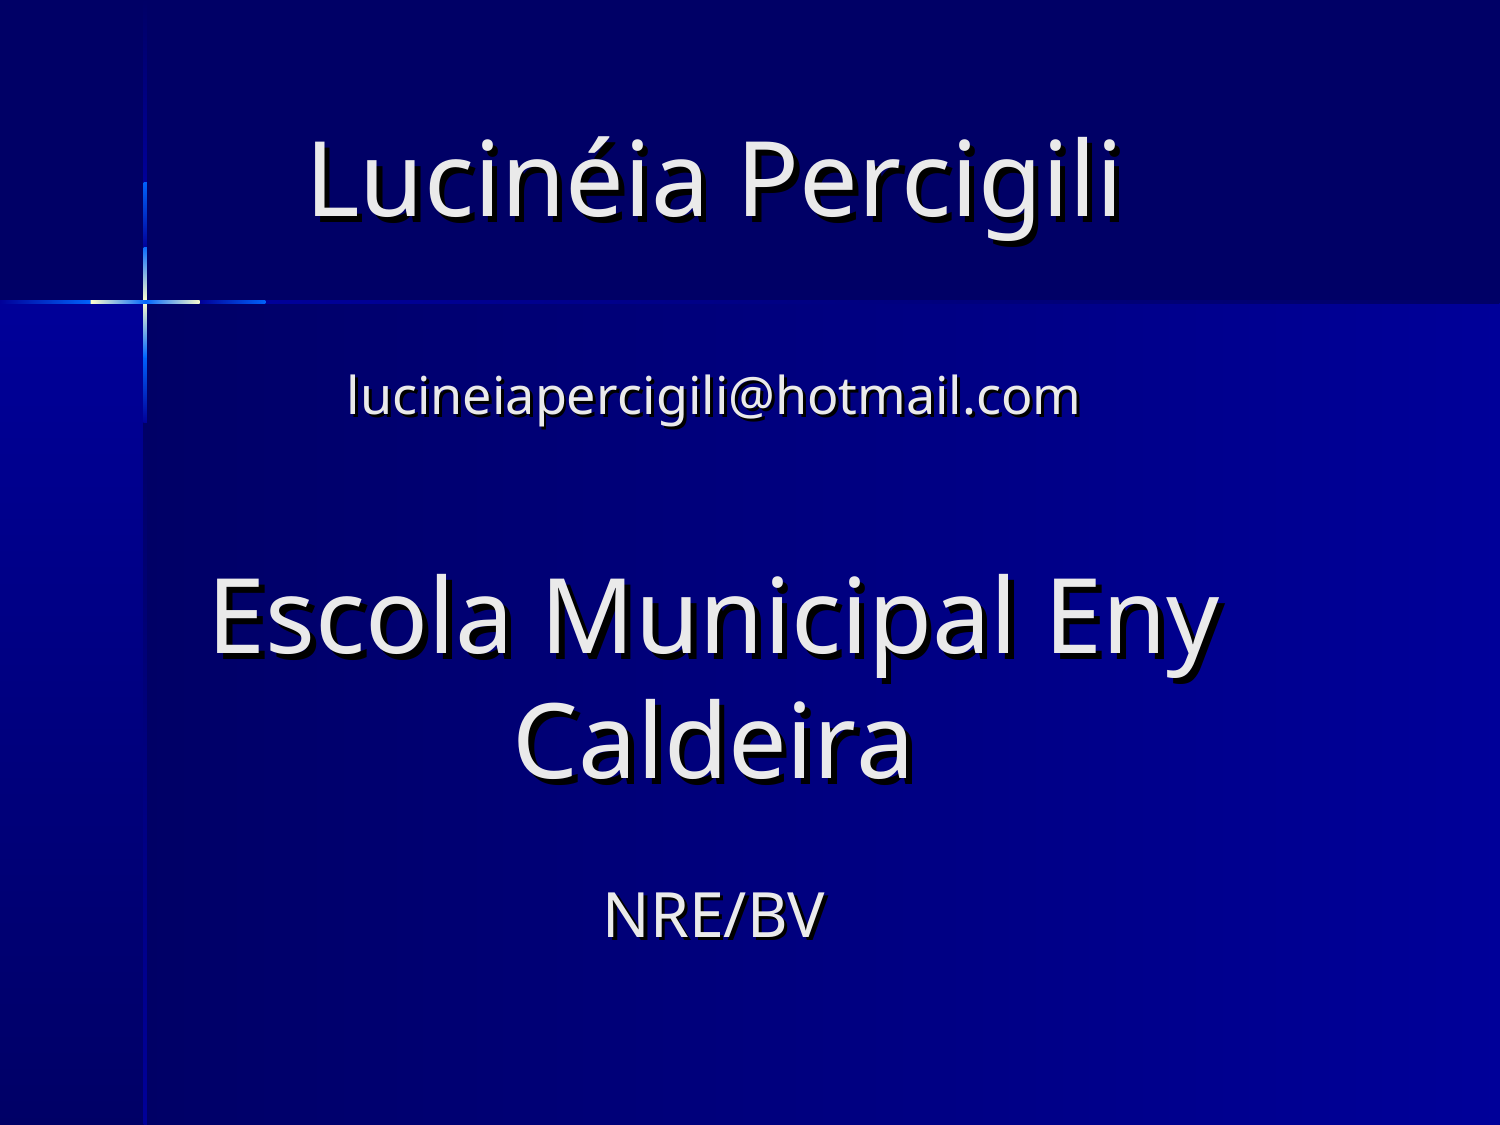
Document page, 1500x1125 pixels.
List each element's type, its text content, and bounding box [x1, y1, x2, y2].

title Lucinéia Percigili lucineiapercigili@hotmail.com Escola Municipal Eny Caldeira NRE/BV [76, 0, 1352, 1125]
